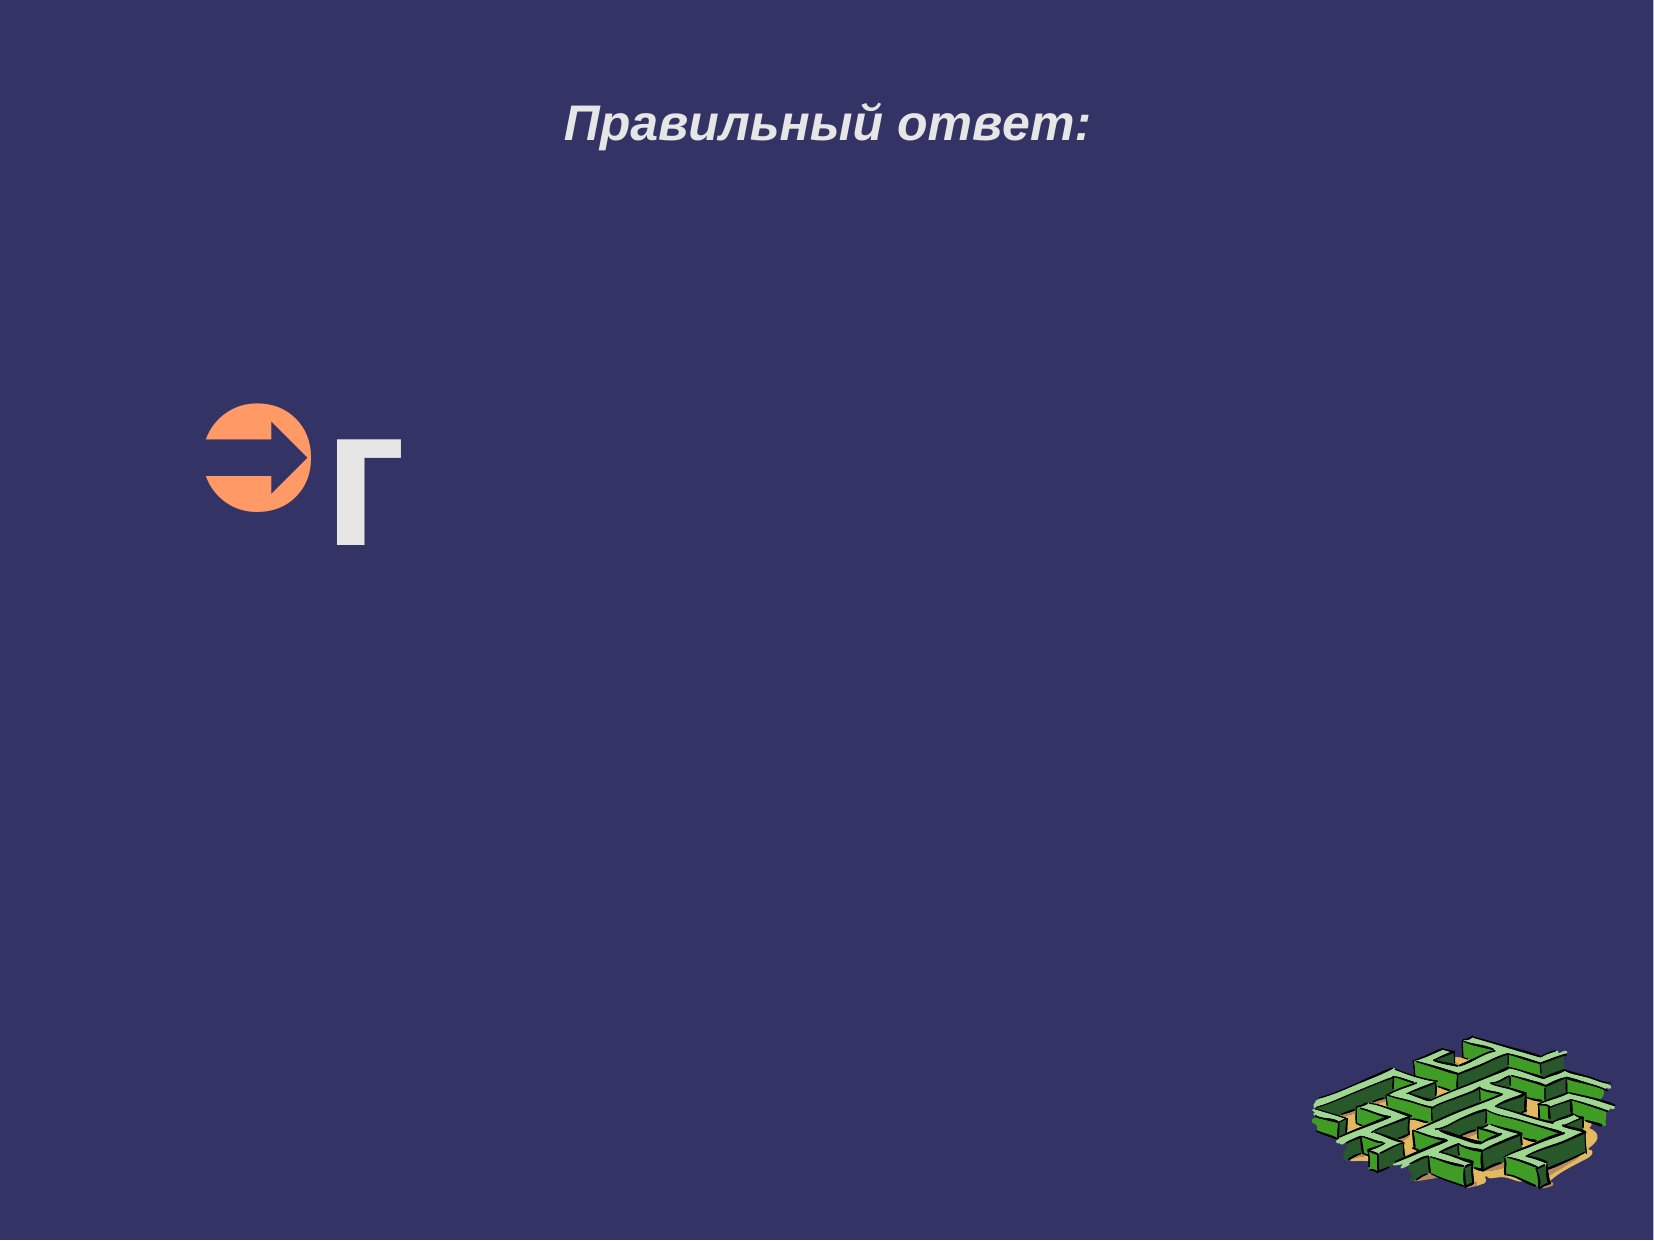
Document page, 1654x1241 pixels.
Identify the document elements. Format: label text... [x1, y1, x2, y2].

title Правильный ответ: [121, 19, 1534, 227]
list г [178, 364, 1570, 1147]
